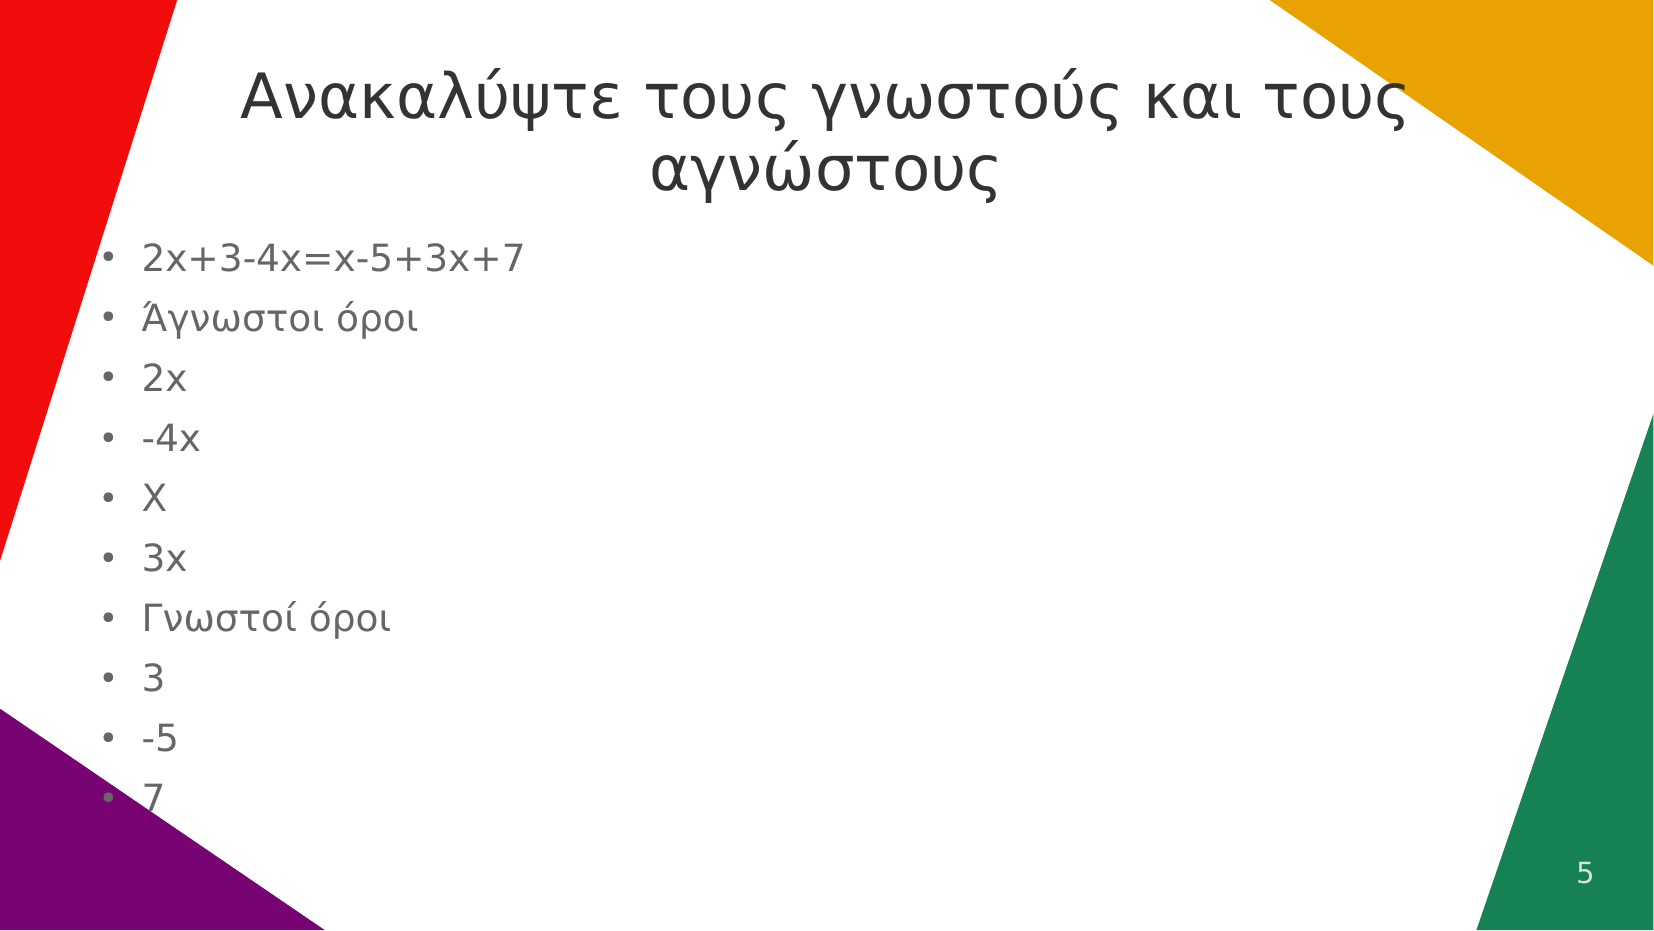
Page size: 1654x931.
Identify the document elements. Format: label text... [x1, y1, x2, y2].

title Ανακαλύψτε τους γνωστούς και τους αγνώστους [118, 59, 1536, 207]
list 2x+3-4x=x-5+3x+7 Άγνωστοι όροι 2x -4x X 3x Γνωστοί όροι 3 -5 7 [88, 236, 1506, 827]
